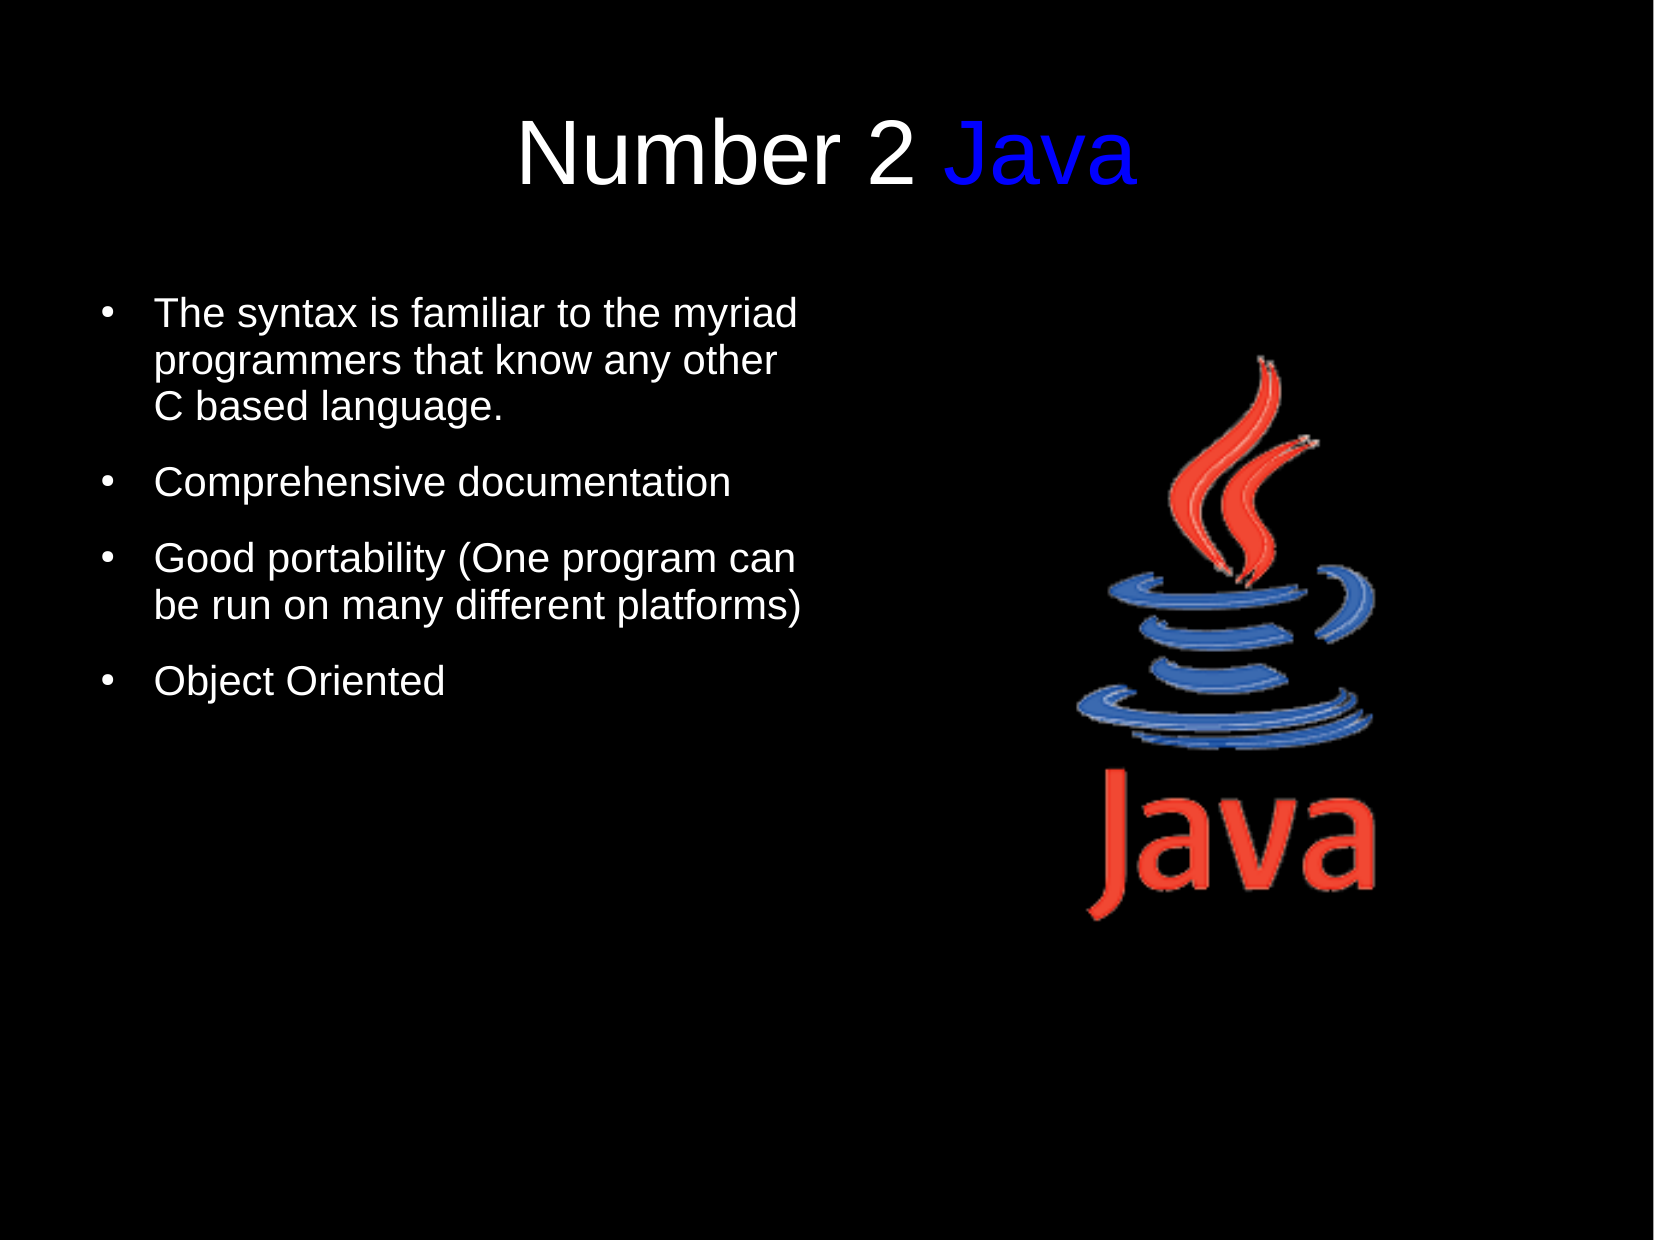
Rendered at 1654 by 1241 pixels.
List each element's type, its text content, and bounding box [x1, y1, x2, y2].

list The syntax is familiar to the myriad programmers that know any other C based language. Comprehensive documentation Good portability (One program can be run on many different platforms) Object Oriented [82, 290, 809, 1010]
title Number 2 Java [82, 49, 1571, 257]
picture [945, 344, 1561, 961]
